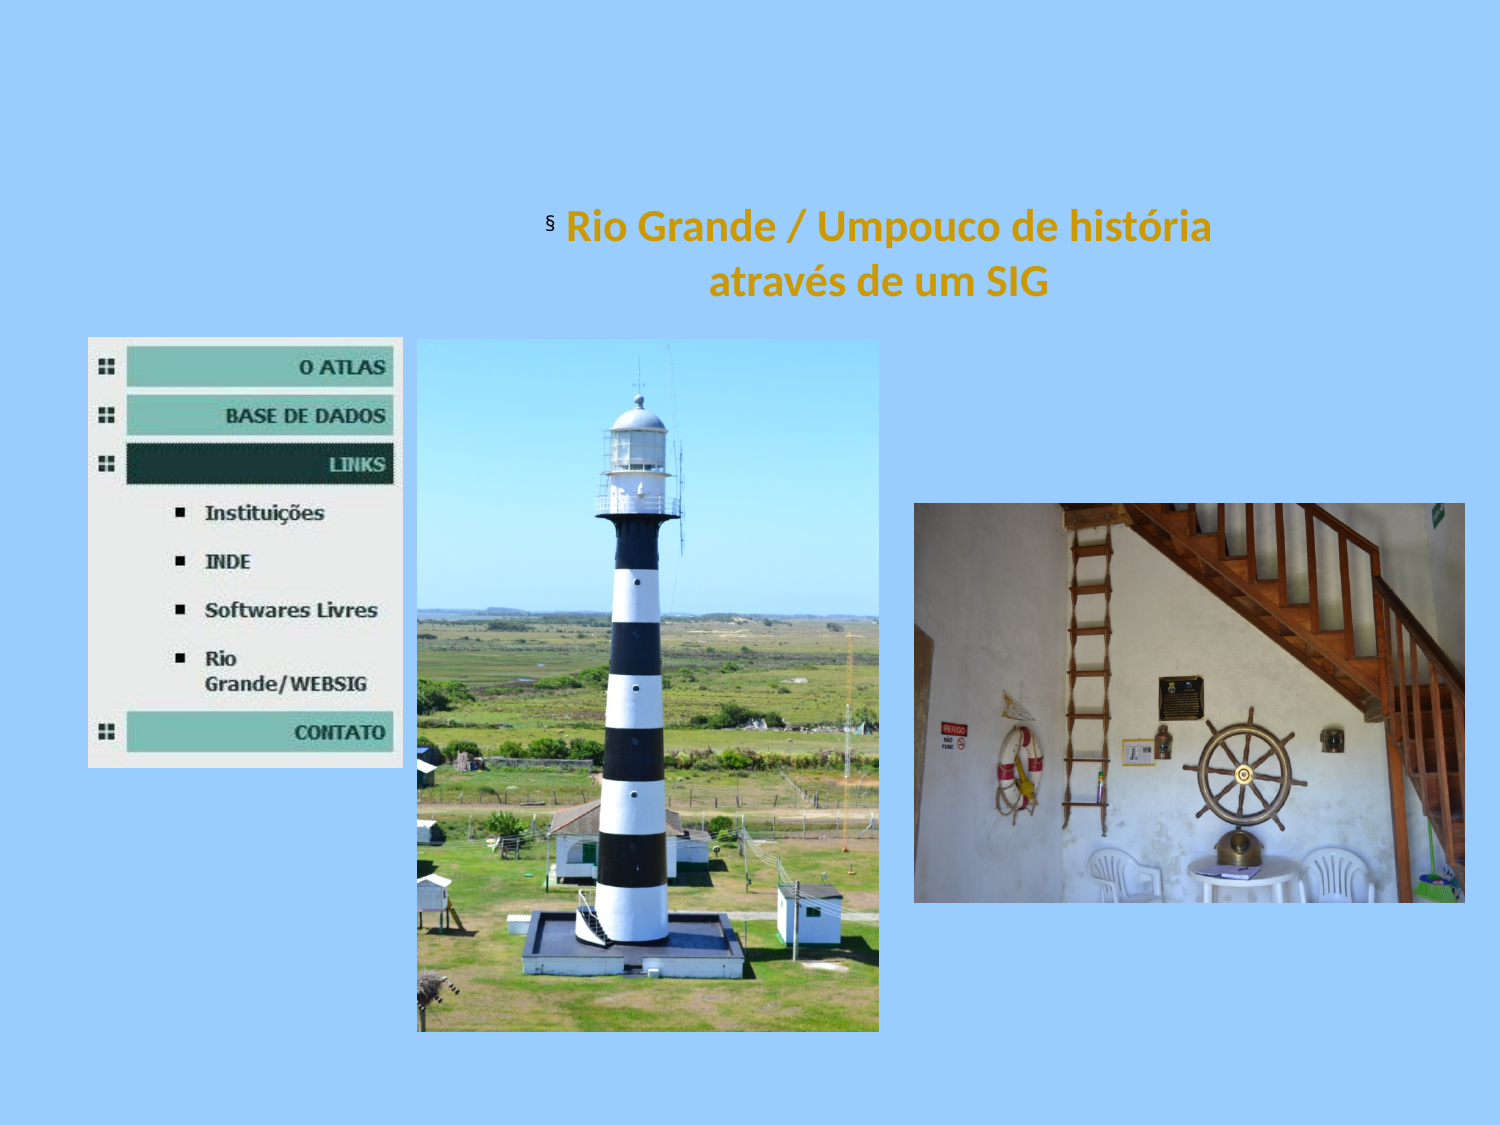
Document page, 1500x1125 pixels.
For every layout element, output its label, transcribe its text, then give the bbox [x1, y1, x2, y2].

picture [914, 503, 1465, 903]
text_box Rio Grande / Umpouco de história através de um SIG [503, 188, 1254, 313]
picture [88, 337, 403, 768]
picture [417, 339, 879, 1032]
